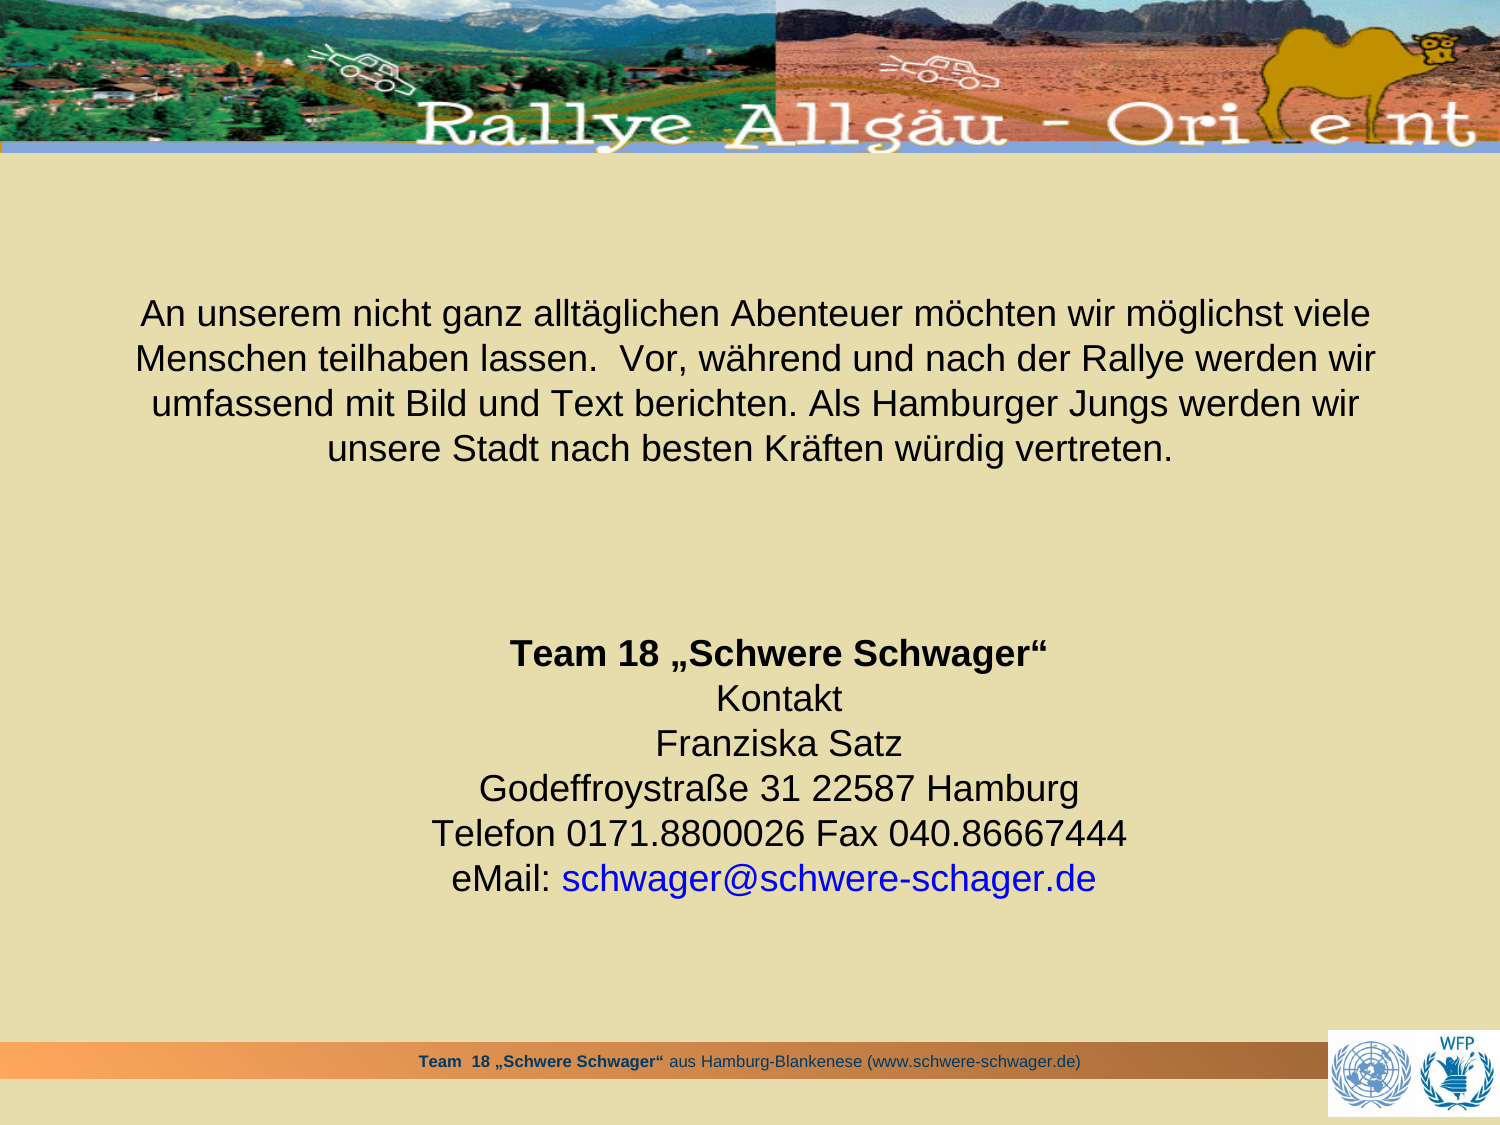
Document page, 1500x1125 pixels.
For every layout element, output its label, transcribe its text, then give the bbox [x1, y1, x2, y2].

picture [1328, 1030, 1500, 1117]
text_box An unserem nicht ganz alltäglichen Abenteuer möchten wir möglichst viele Menschen teilhaben lassen. Vor, während und nach der Rallye werden wir umfassend mit Bild und Text berichten. Als Hamburger Jungs werden wir unsere Stadt nach besten Kräften würdig vertreten. [82, 281, 1430, 477]
picture [0, 0, 1500, 153]
text_box Team 18 „Schwere Schwager“ Kontakt Franziska Satz Godeffroystraße 31 22587 Hamburg Telefon 0171.8800026 Fax 040.86667444 eMail: schwager@schwere-schager.de [164, 621, 1395, 952]
